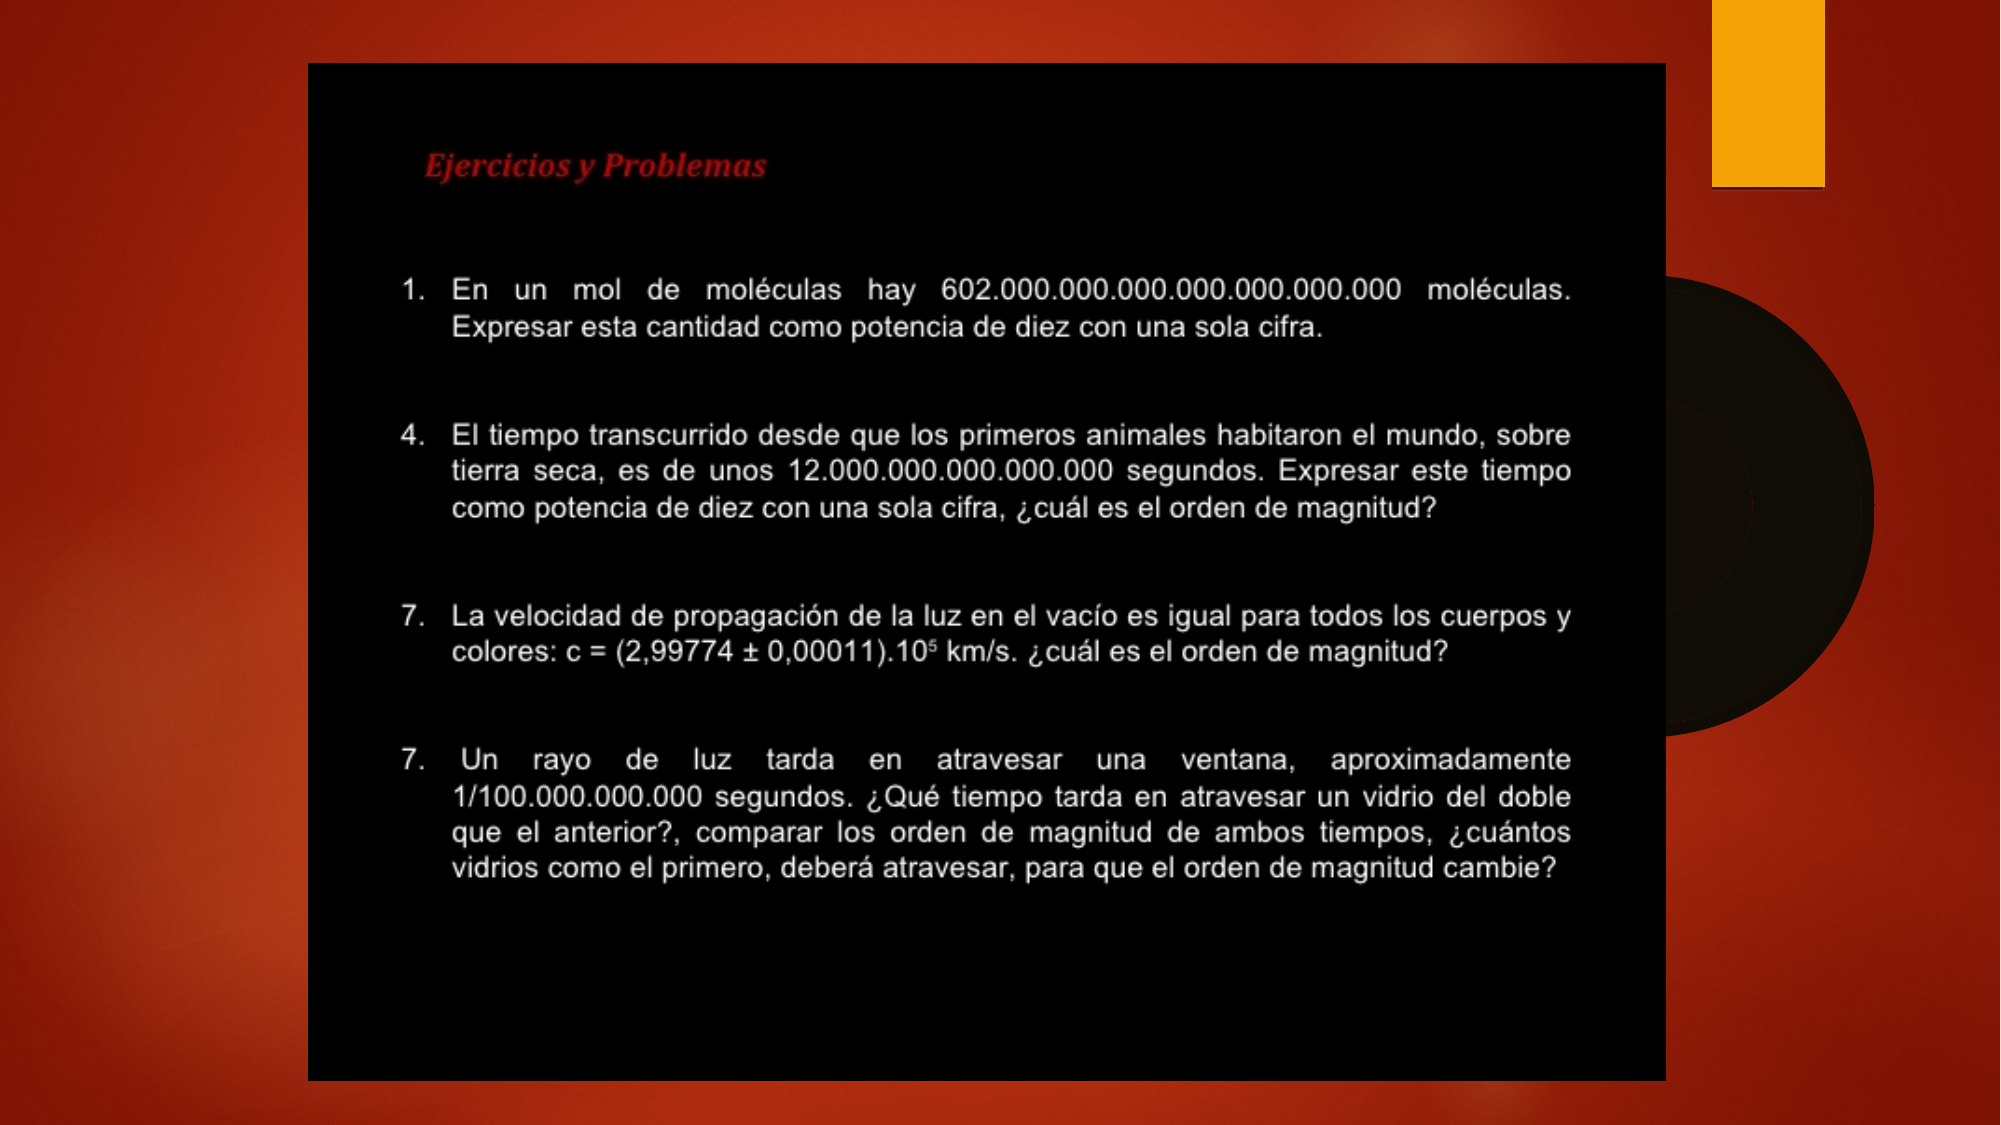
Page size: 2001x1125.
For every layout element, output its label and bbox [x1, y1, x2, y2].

picture [308, 63, 1666, 1082]
